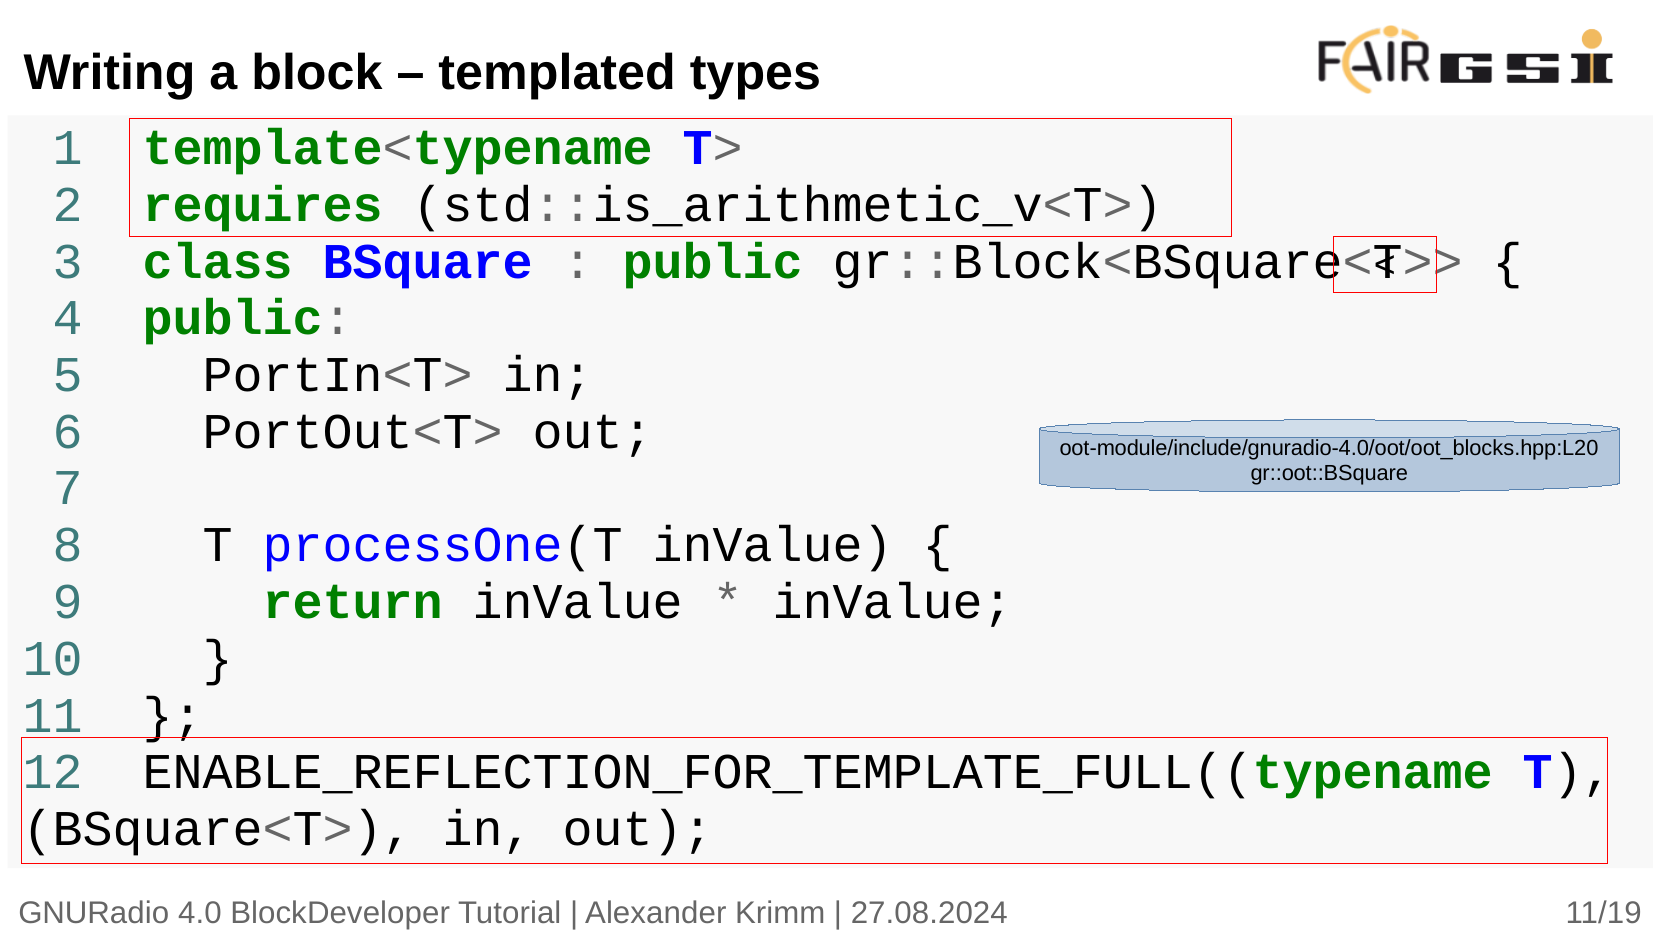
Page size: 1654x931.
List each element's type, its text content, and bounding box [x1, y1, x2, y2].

text_box 1 template<typename T> 2 requires (std::is_arithmetic_v<T>) 3 class BSquare : public gr::Block<BSquare<T>> { 4 public: 5 PortIn<T> in; 6 PortOut<T> out; 7 8 T processOne(T inValue) { 9 return inValue * inValue; 10 } 11 }; 12 ENABLE_REFLECTION_FOR_TEMPLATE_FULL((typename T), (BSquare<T>), in, out); [7, 115, 1653, 869]
title Writing a block – templated types [23, 5, 1638, 115]
text_box < [1333, 236, 1437, 293]
text_box oot-module/include/gnuradio-4.0/oot/oot_blocks.hpp:L20 gr::oot::BSquare [1039, 430, 1620, 492]
